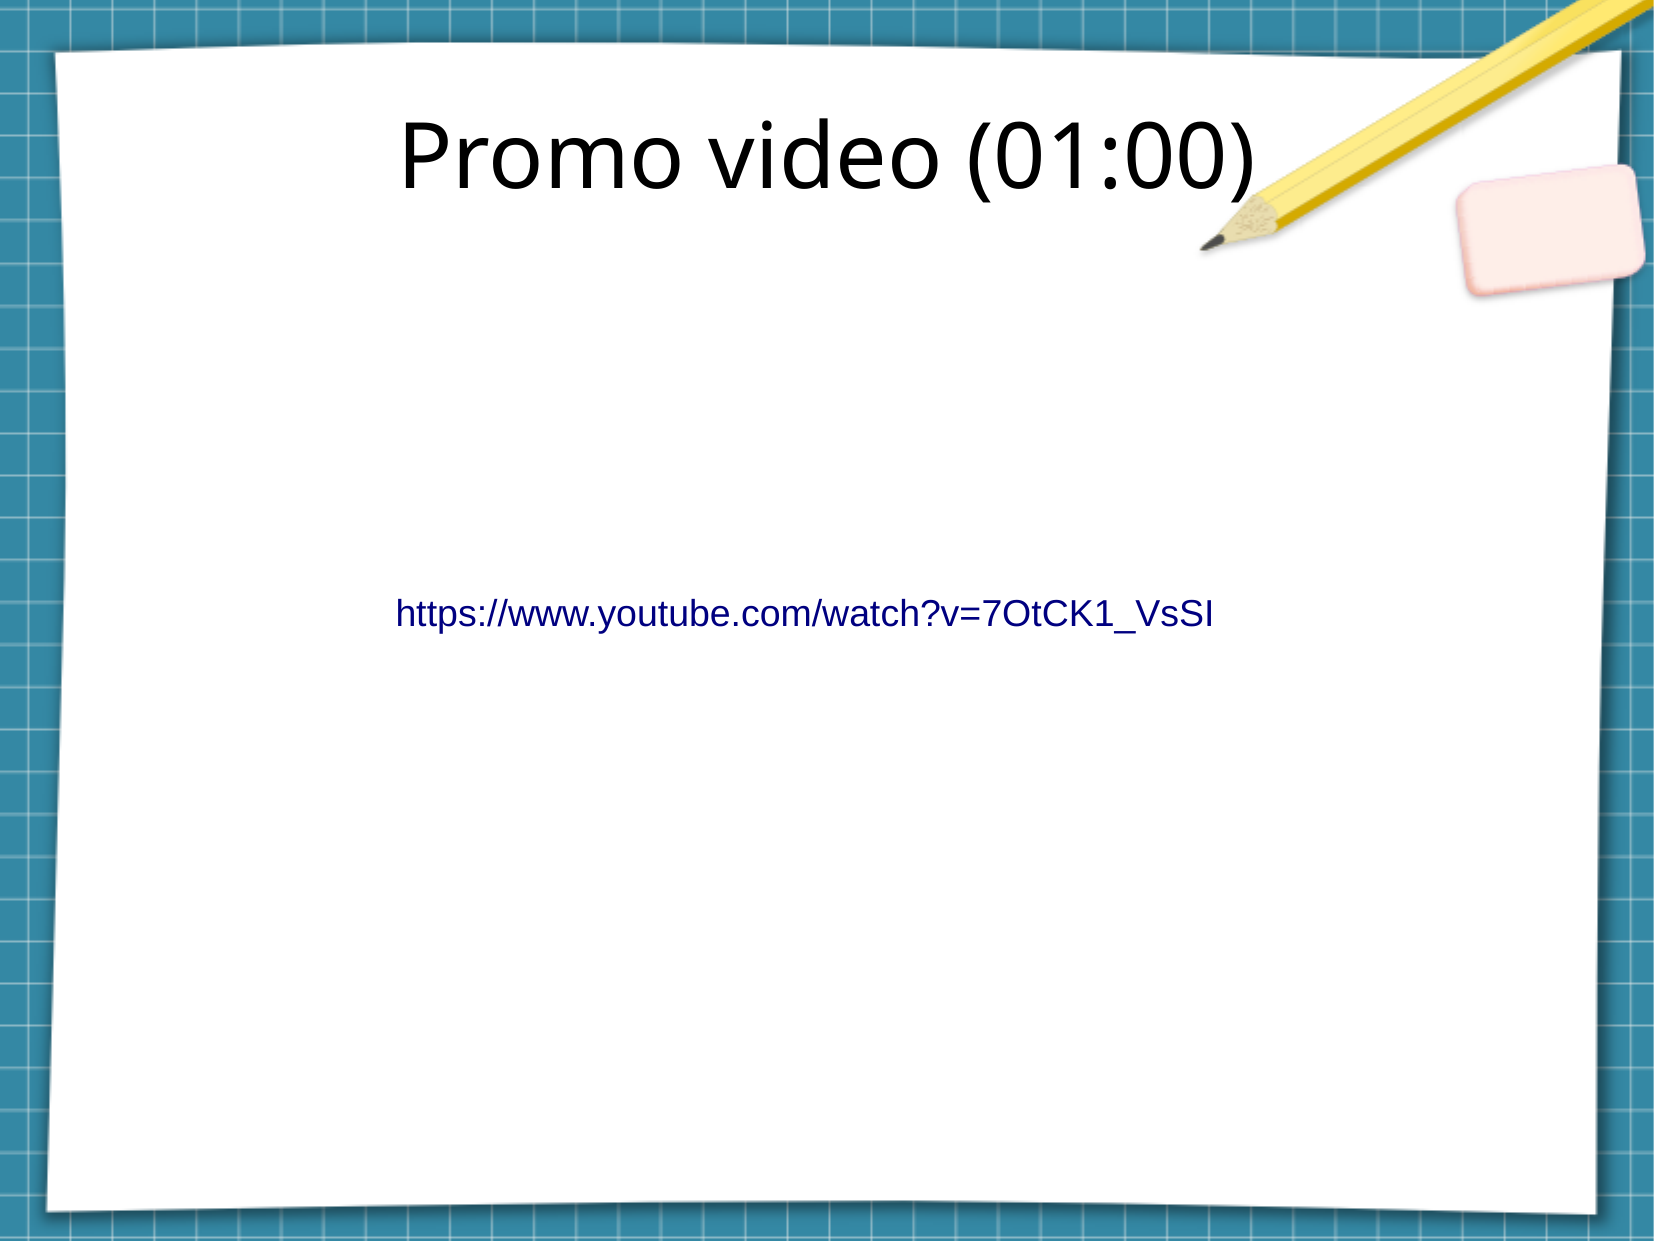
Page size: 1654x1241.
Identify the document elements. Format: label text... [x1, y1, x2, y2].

picture [0, 0, 1654, 1241]
text_box https://www.youtube.com/watch?v=7OtCK1_VsSI [380, 585, 1231, 642]
title Promo video (01:00) [82, 49, 1571, 257]
